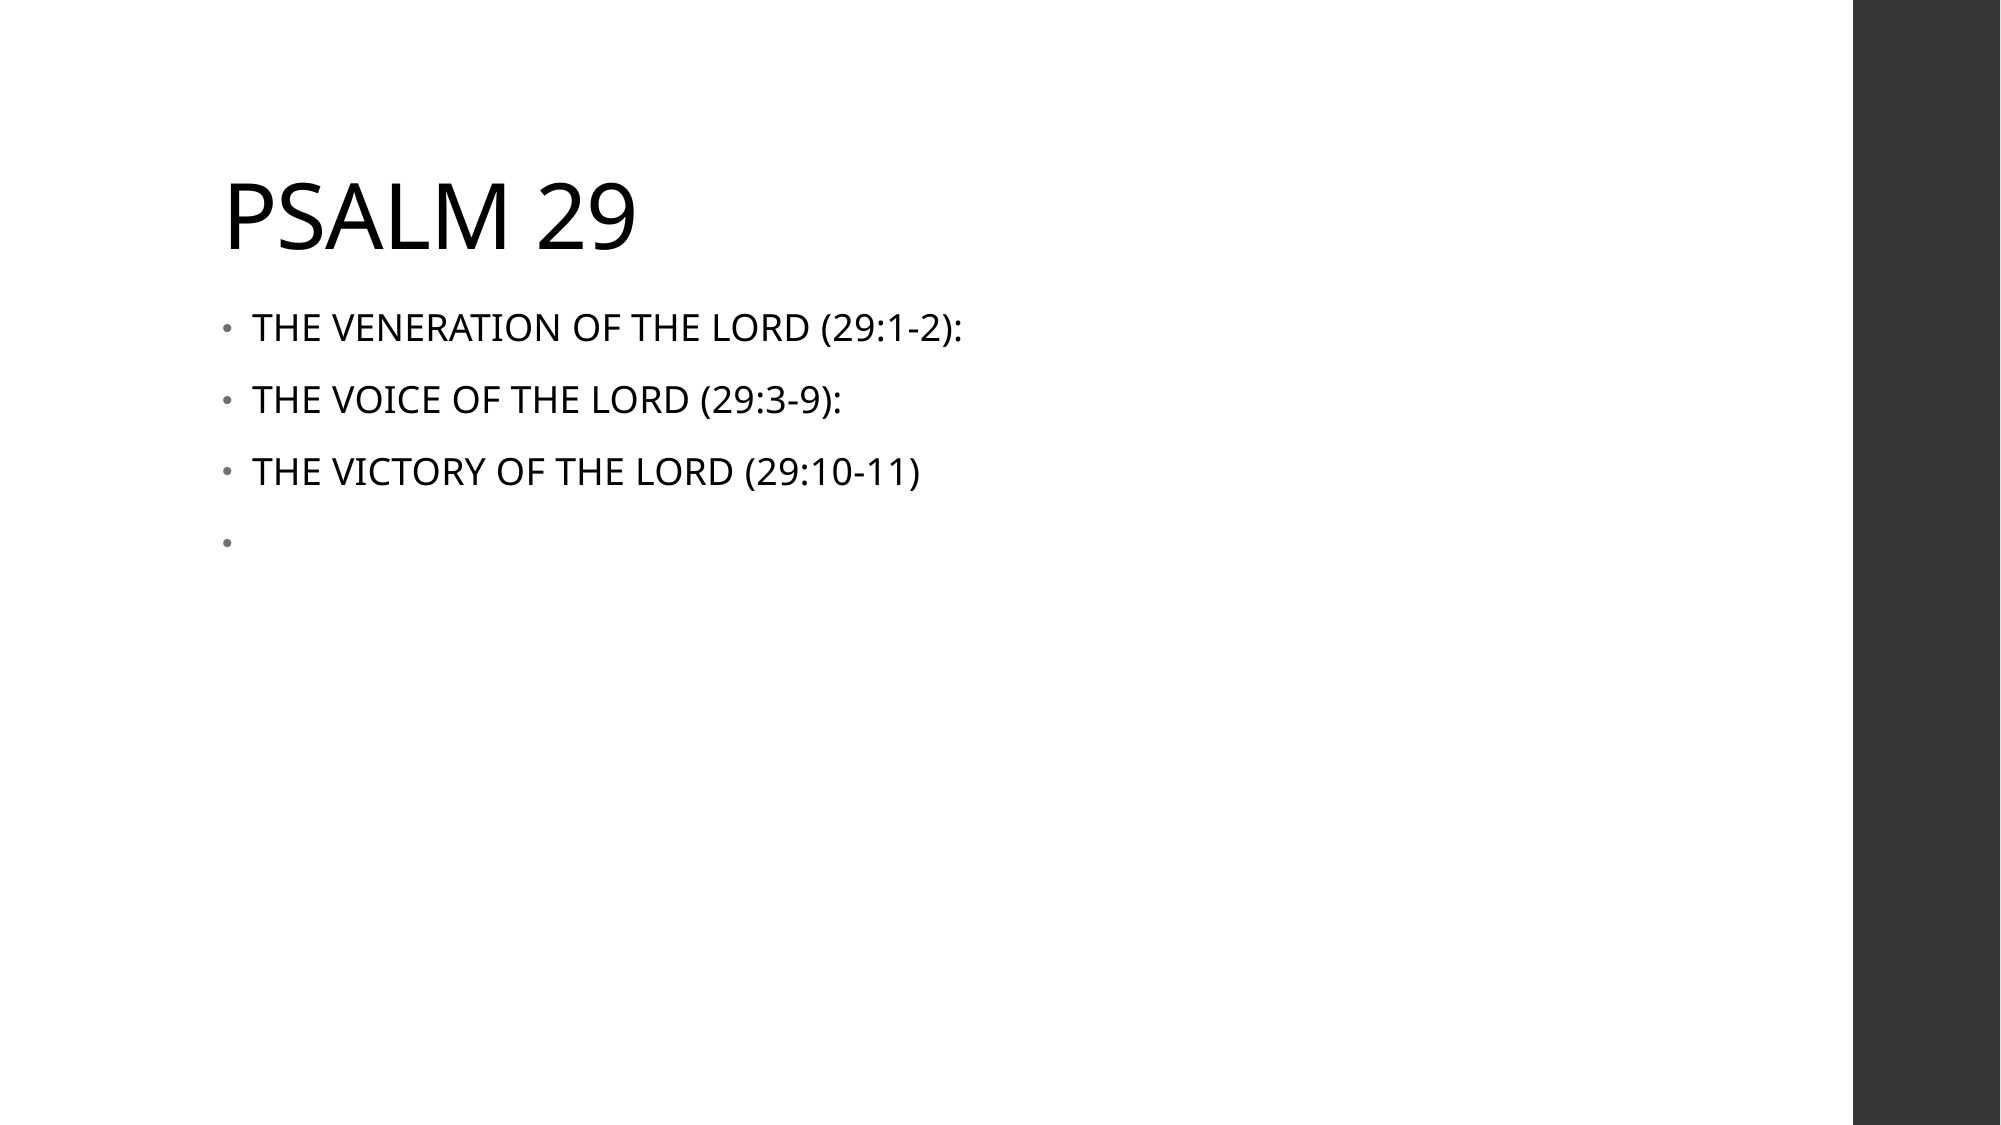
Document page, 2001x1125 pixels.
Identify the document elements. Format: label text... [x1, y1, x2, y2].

list THE VENERATION OF THE LORD (29:1-2): THE VOICE OF THE LORD (29:3-9): THE VICTORY OF THE LORD (29:10-11) [206, 299, 1617, 1014]
title PSALM 29 [206, 60, 1797, 278]
